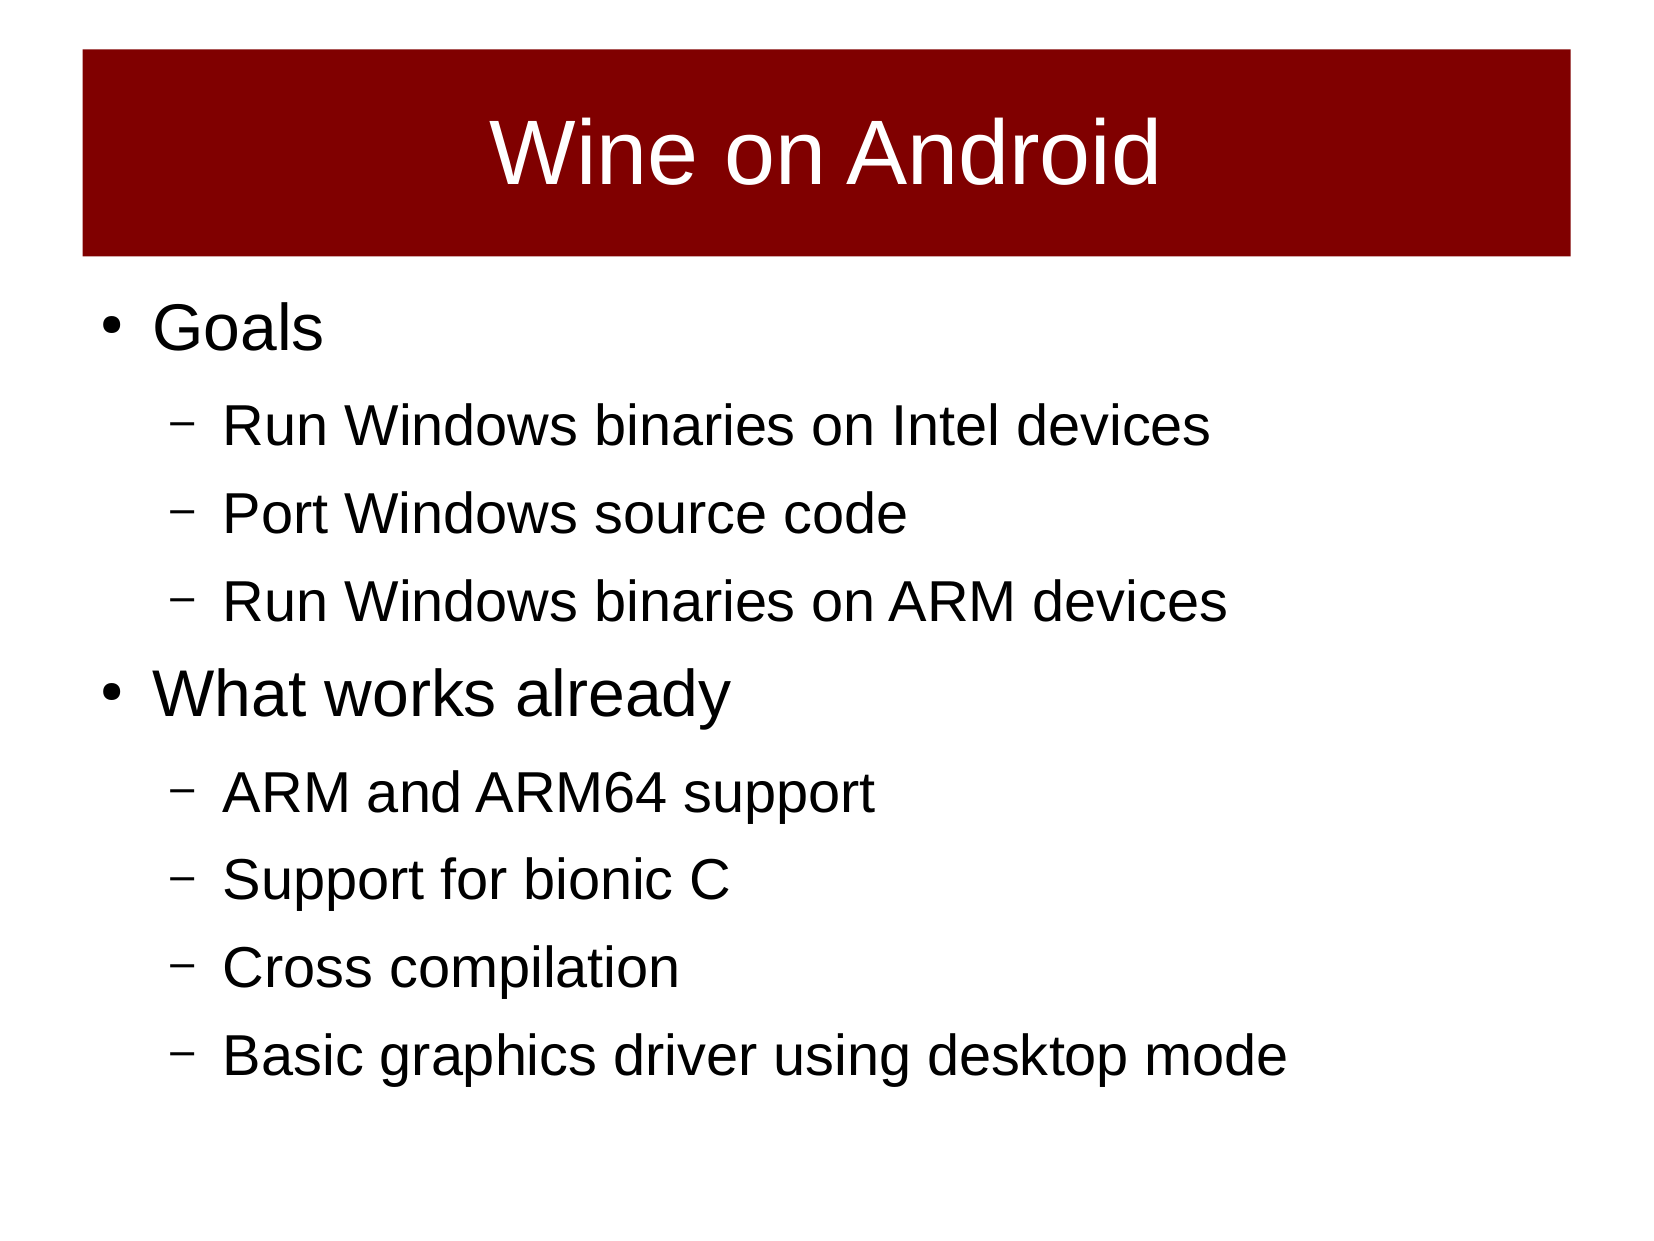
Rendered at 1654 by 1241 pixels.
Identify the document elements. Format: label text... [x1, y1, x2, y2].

title Wine on Android [82, 49, 1571, 257]
list Goals Run Windows binaries on Intel devices Port Windows source code Run Windows binaries on ARM devices What works already ARM and ARM64 support Support for bionic C Cross compilation Basic graphics driver using desktop mode [82, 290, 1571, 1094]
